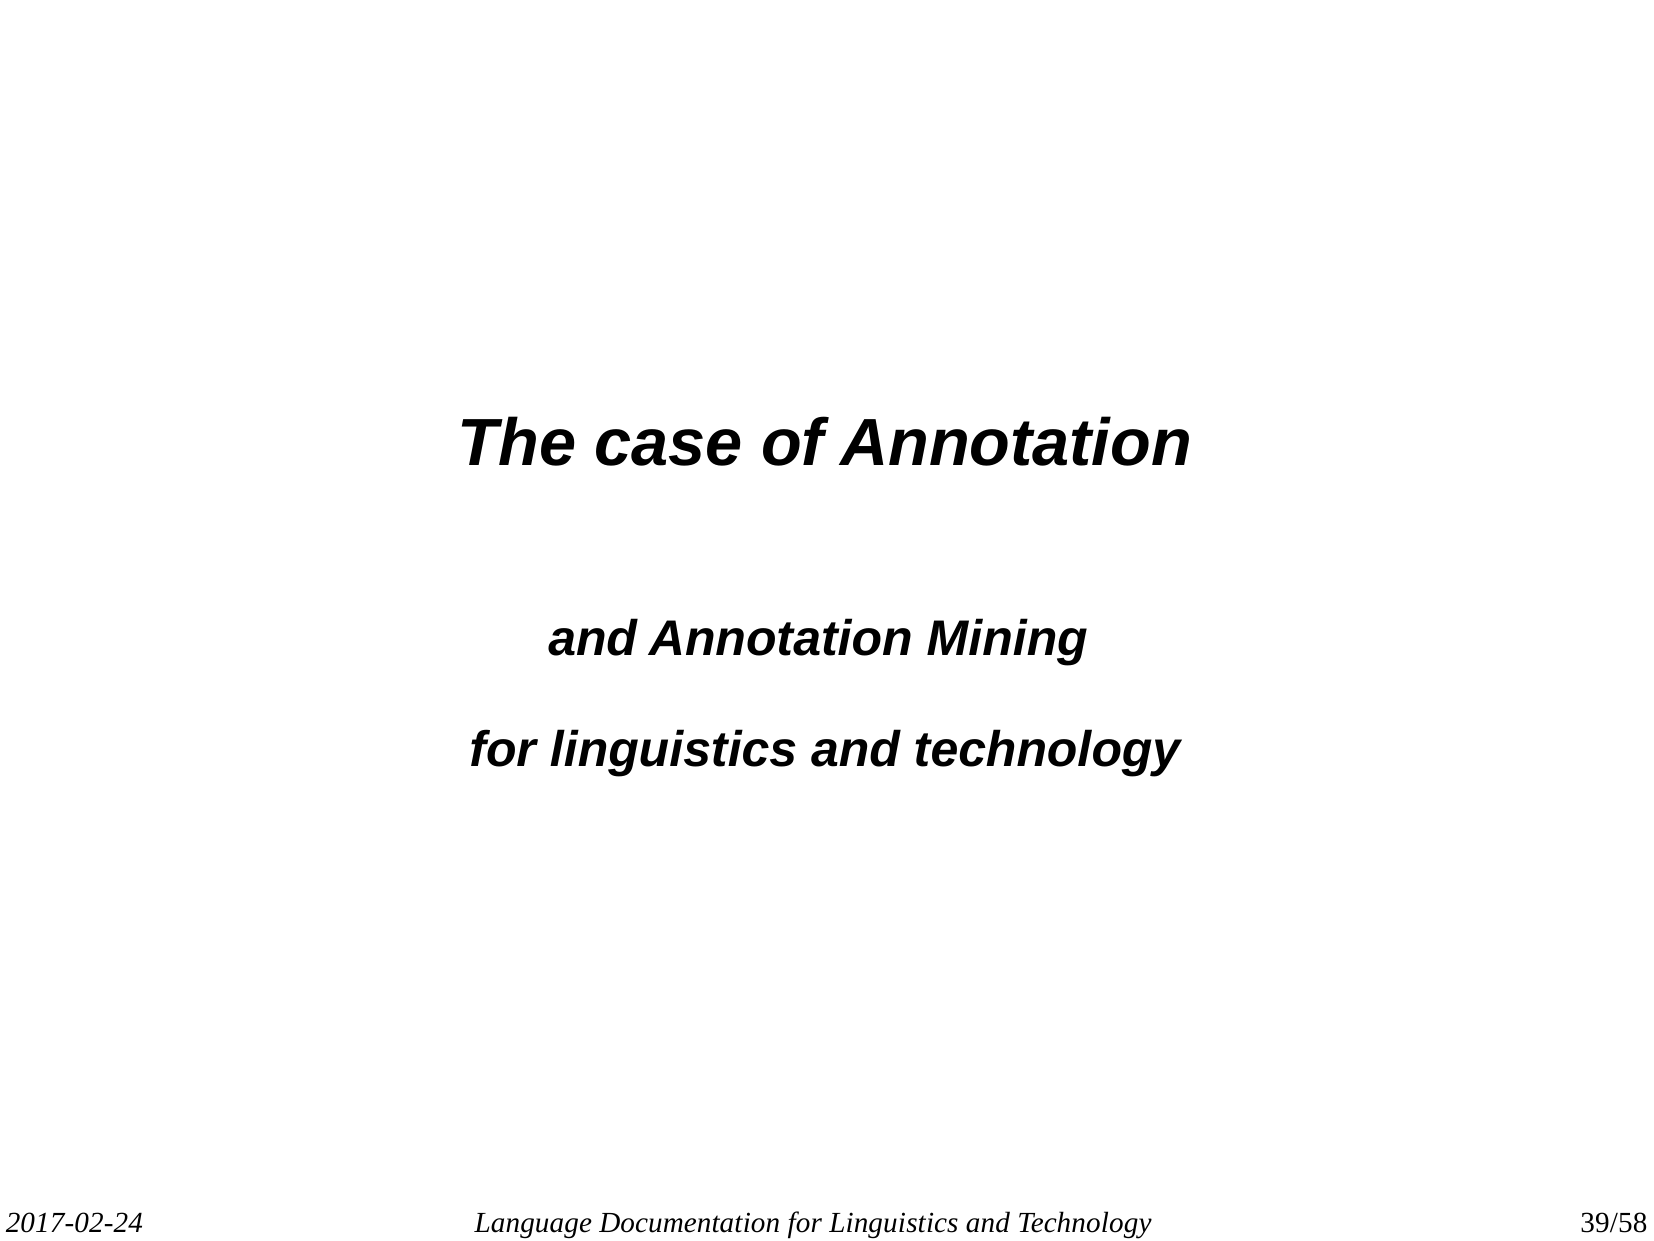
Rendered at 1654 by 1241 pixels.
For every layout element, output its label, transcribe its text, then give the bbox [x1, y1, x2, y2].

title The case of Annotation and Annotation Mining for linguistics and technology [0, 404, 1654, 778]
